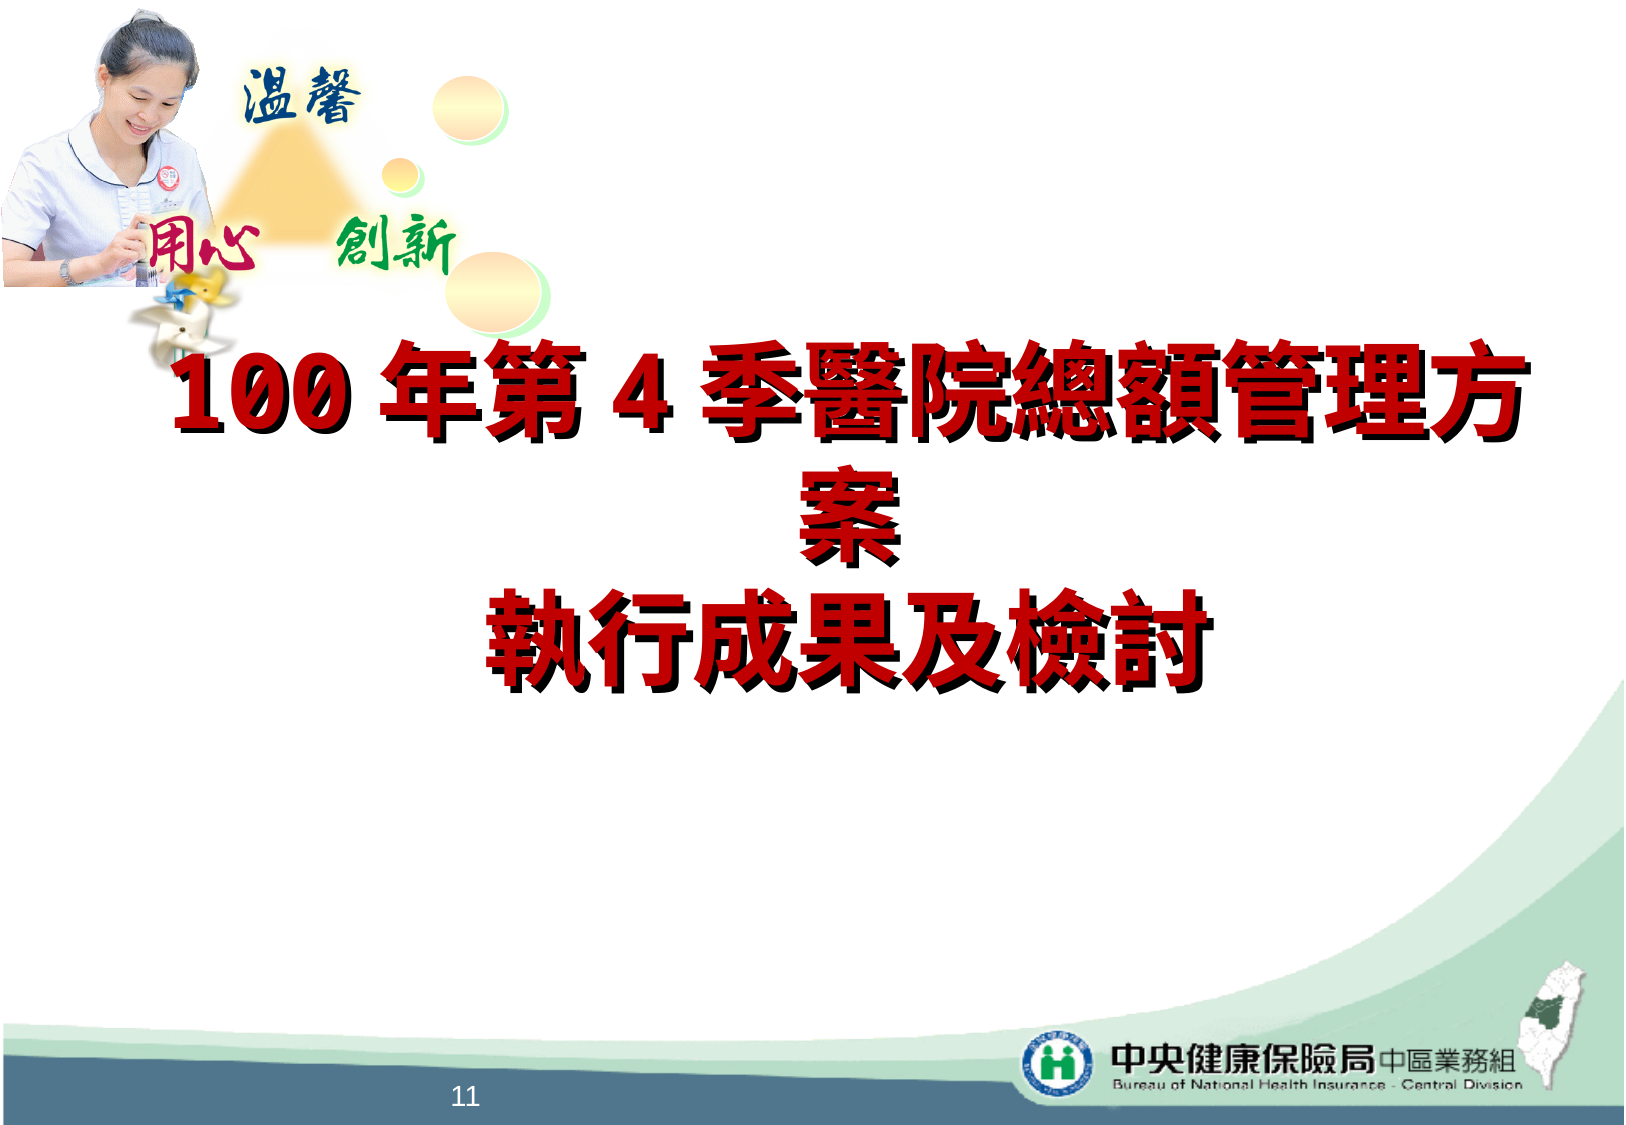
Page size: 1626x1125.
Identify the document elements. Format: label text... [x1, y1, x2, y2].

title 100年第4季醫院總額管理方案 執行成果及檢討 [132, 316, 1563, 645]
text_box [435, 1065, 815, 1125]
